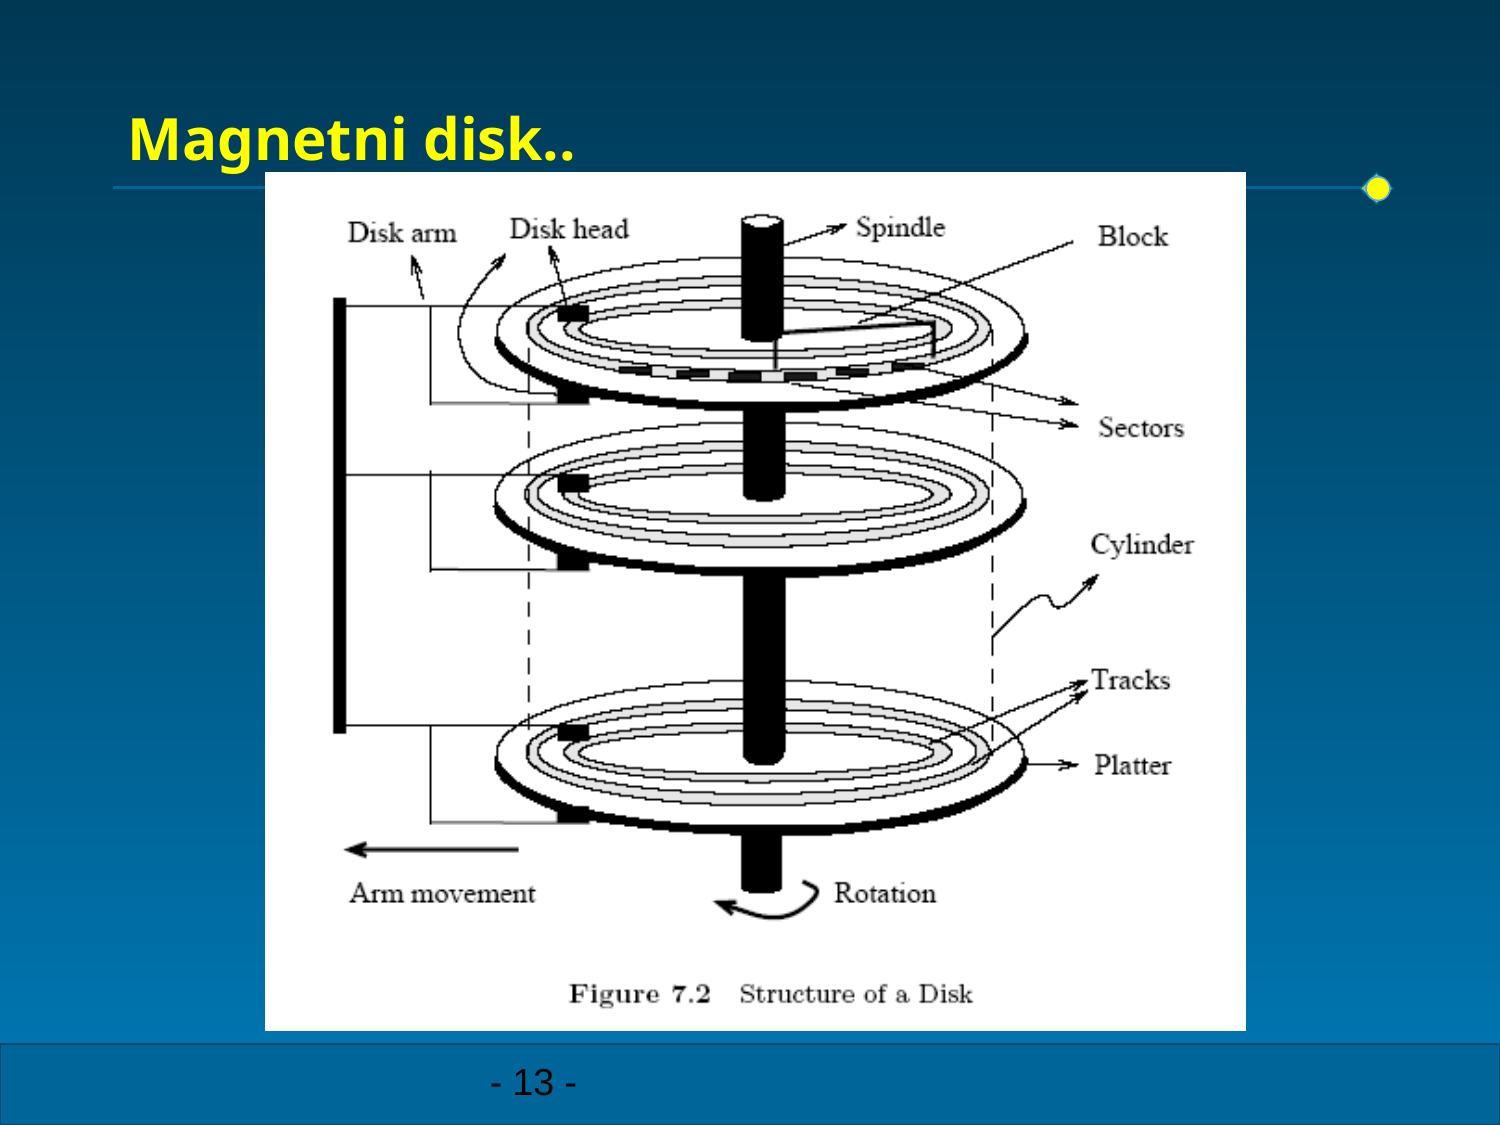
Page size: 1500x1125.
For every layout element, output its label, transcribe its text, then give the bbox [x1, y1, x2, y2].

picture [266, 173, 1245, 1030]
title Magnetni disk.. [112, 94, 1388, 181]
